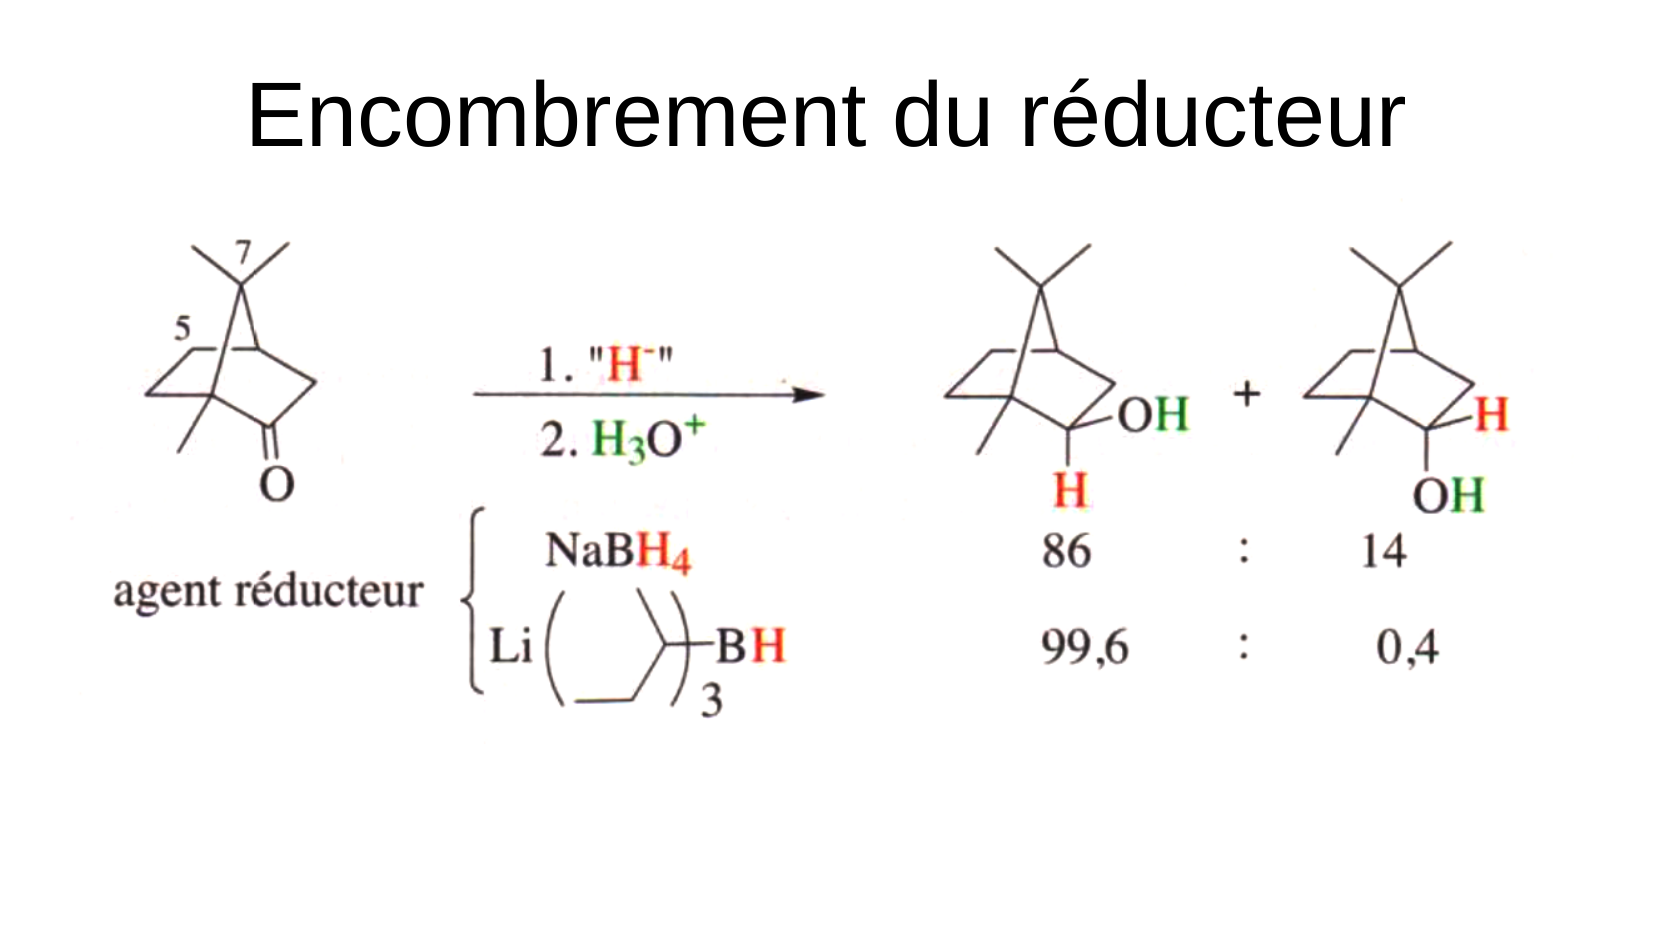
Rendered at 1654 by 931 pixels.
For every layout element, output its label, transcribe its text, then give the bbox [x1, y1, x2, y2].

title Encombrement du réducteur [82, 37, 1571, 186]
picture [65, 186, 1599, 749]
